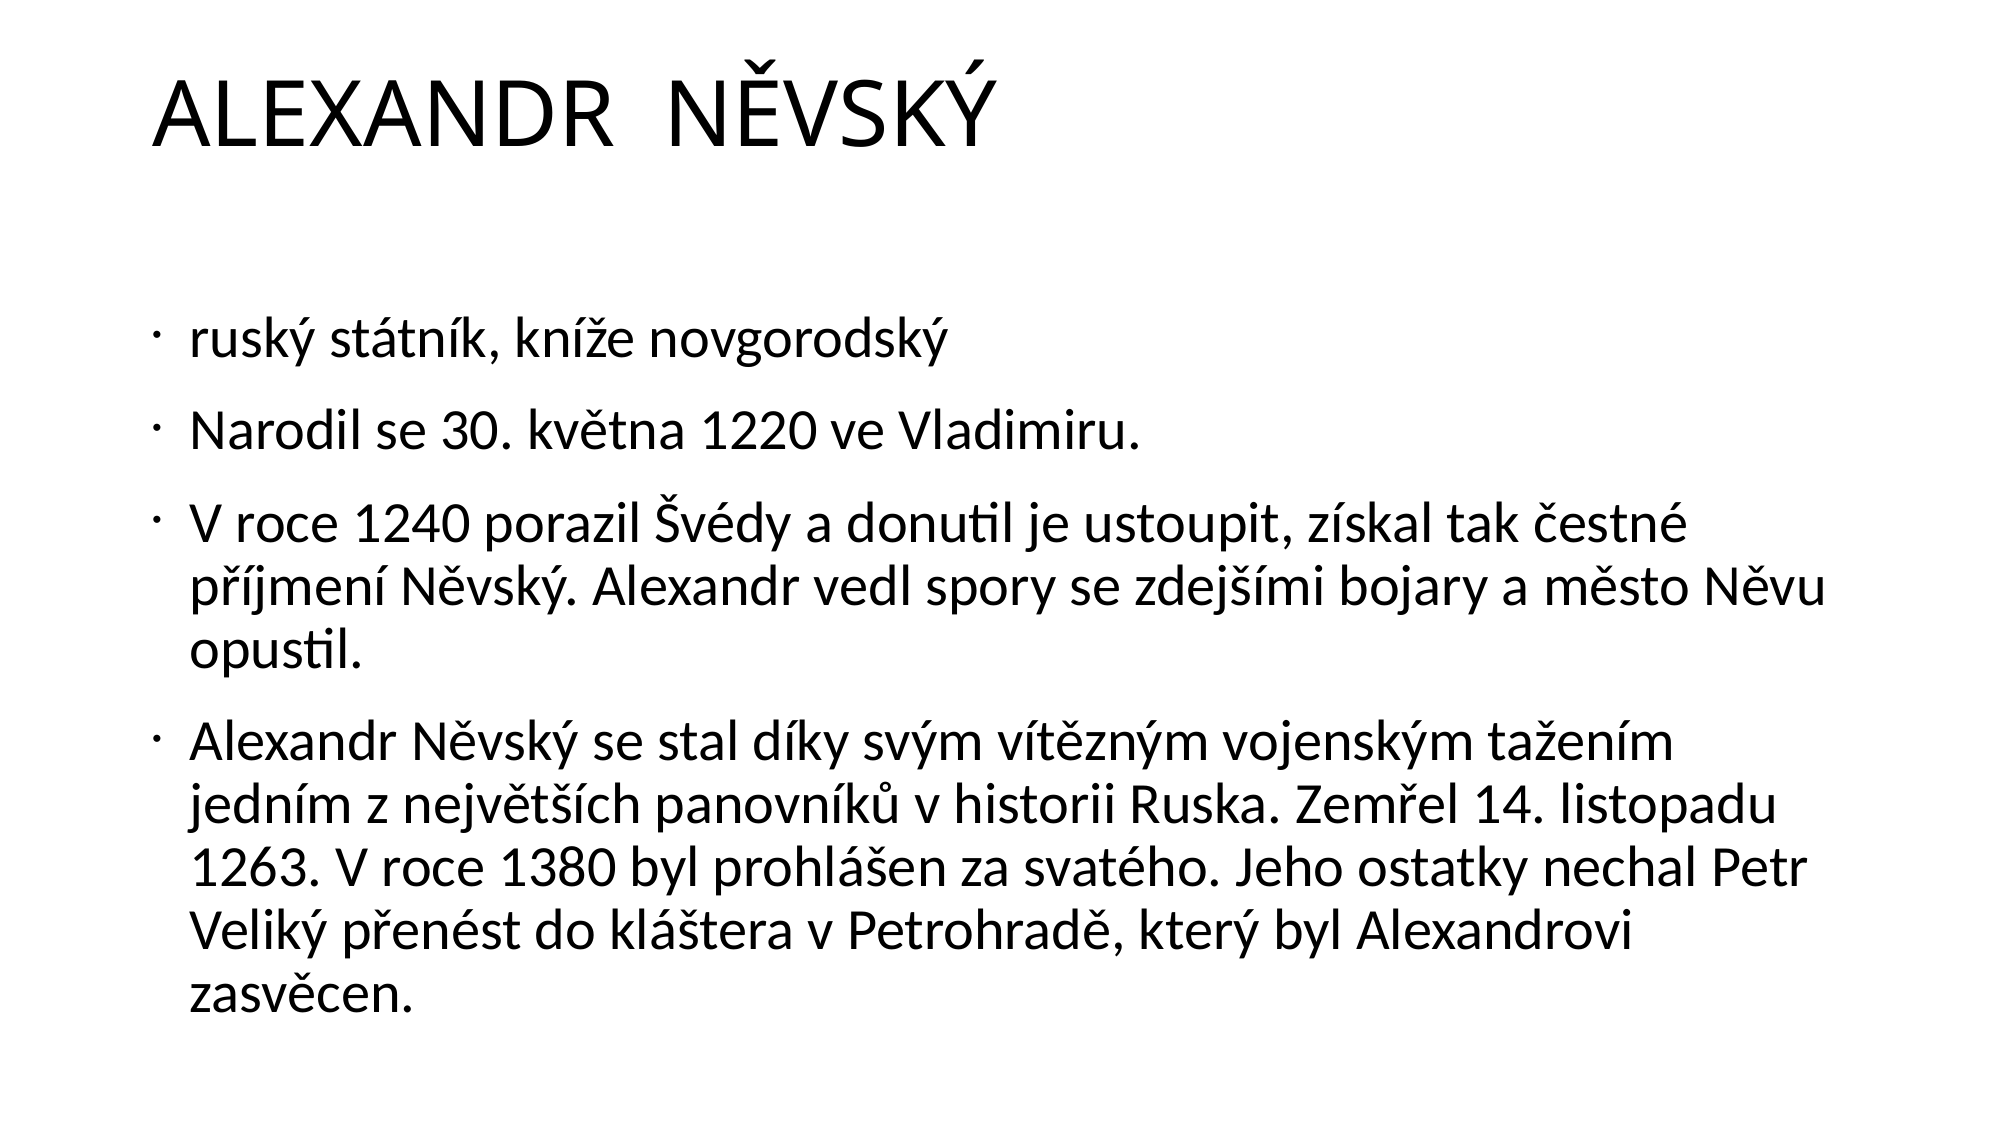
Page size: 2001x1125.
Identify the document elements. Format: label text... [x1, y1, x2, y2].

list ruský státník, kníže novgorodský Narodil se 30. května 1220 ve Vladimiru. V roce 1240 porazil Švédy a donutil je ustoupit, získal tak čestné příjmení Něvský. Alexandr vedl spory se zdejšími bojary a město Něvu opustil. Alexandr Něvský se stal díky svým vítězným vojenským tažením jedním z největších panovníků v historii Ruska. Zemřel 14. listopadu 1263. V roce 1380 byl prohlášen za svatého. Jeho ostatky nechal Petr Veliký přenést do kláštera v Petrohradě, který byl Alexandrovi zasvěcen. [137, 299, 1863, 1014]
title ALEXANDR NĚVSKÝ [137, 59, 1863, 278]
